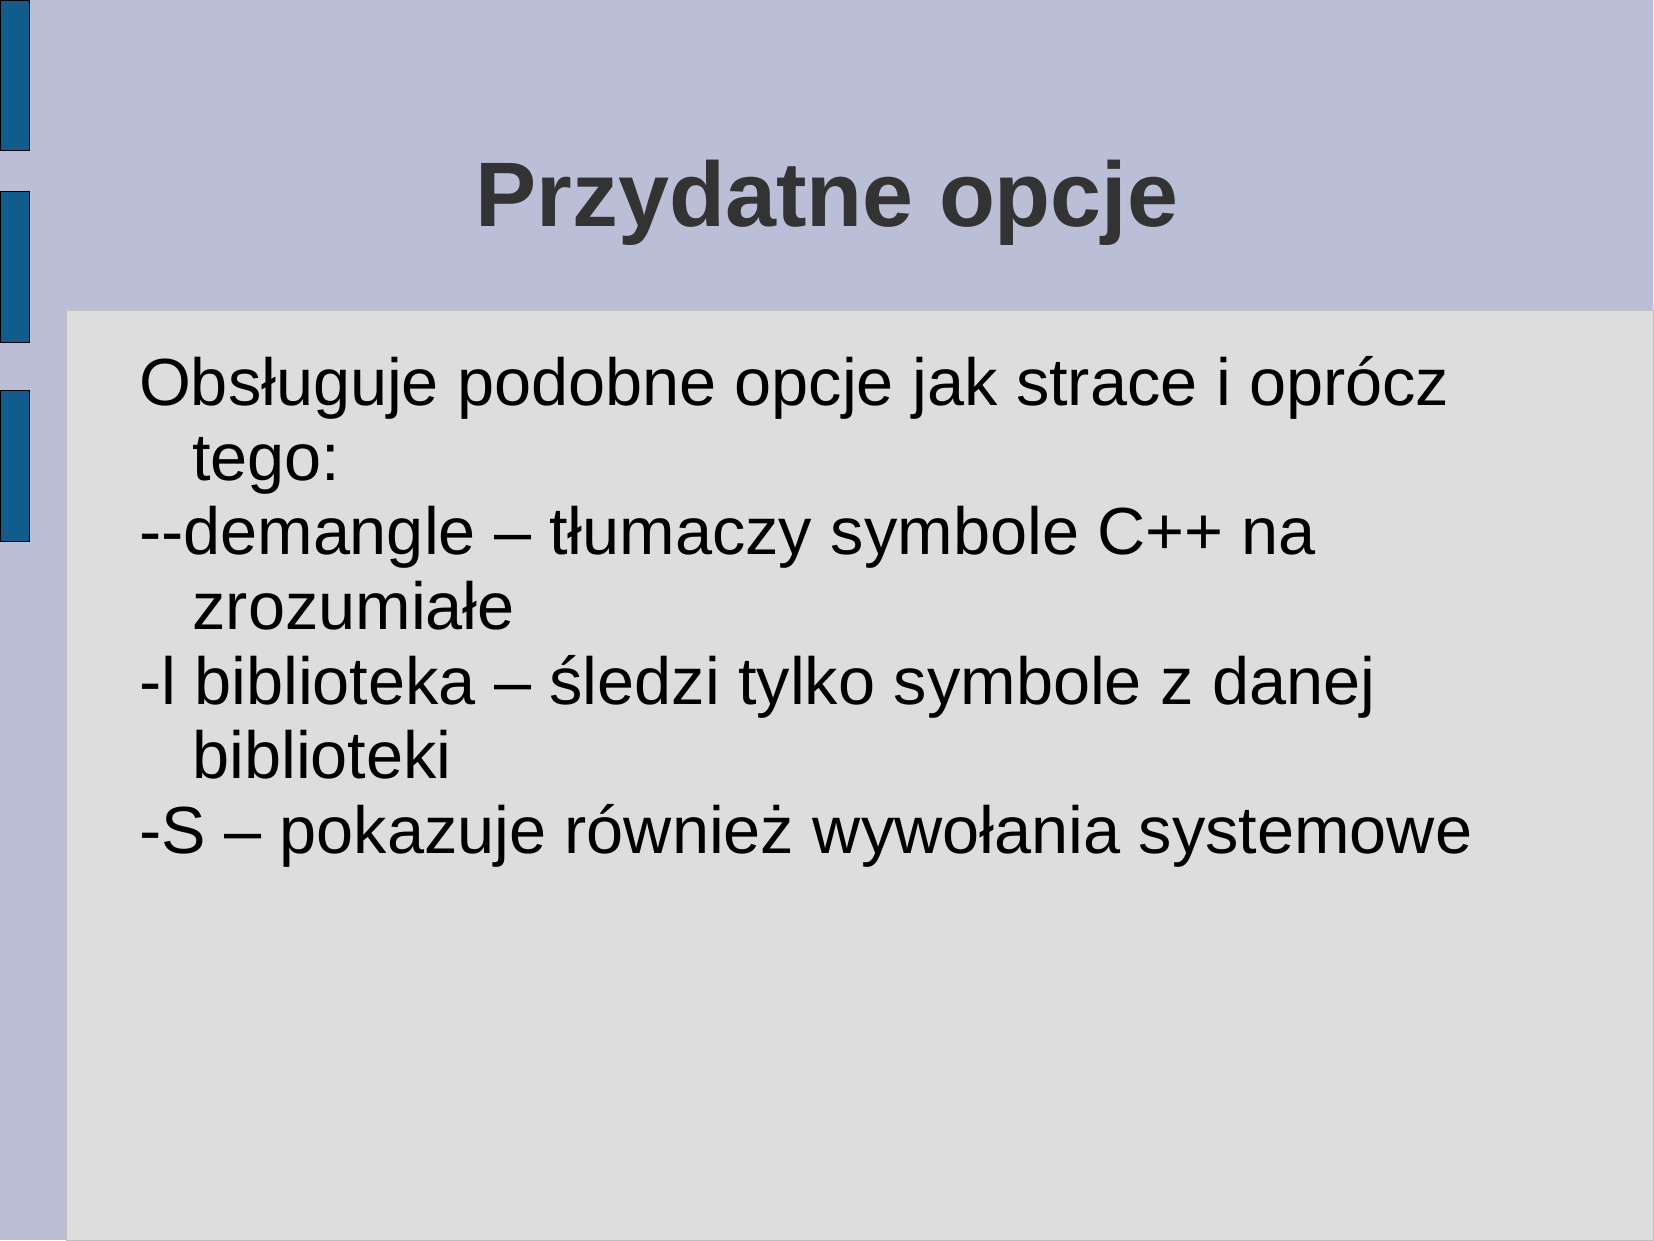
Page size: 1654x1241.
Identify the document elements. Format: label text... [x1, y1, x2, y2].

title Przydatne opcje [121, 91, 1534, 299]
list Obsługuje podobne opcje jak strace i oprócz tego: --demangle – tłumaczy symbole C++ na zrozumiałe -l biblioteka – śledzi tylko symbole z danej biblioteki -S – pokazuje również wywołania systemowe [121, 344, 1534, 1127]
